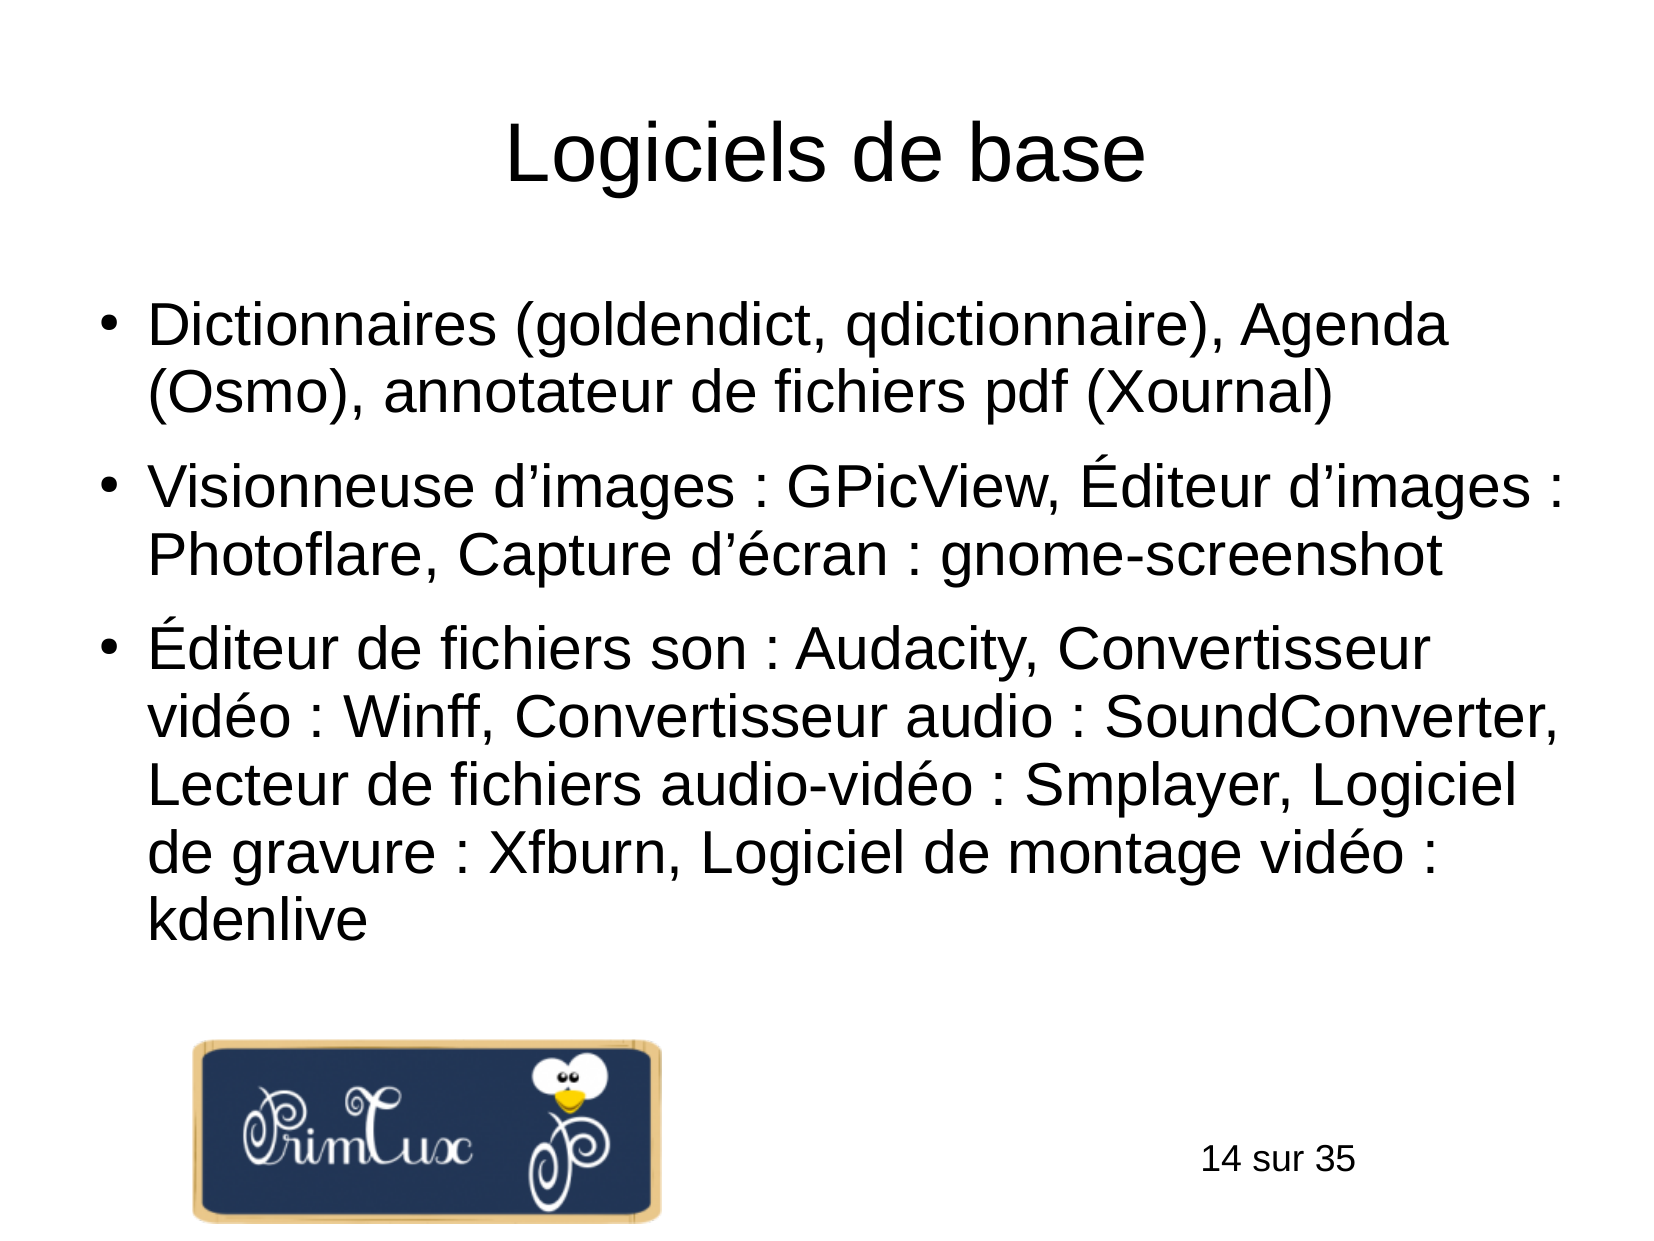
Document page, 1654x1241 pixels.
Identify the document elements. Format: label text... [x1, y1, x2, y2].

picture [192, 1039, 662, 1224]
title Logiciels de base [82, 49, 1571, 257]
list Dictionnaires (goldendict, qdictionnaire), Agenda (Osmo), annotateur de fichiers pdf (Xournal) Visionneuse d’images : GPicView, Éditeur d’images : Photoflare, Capture d’écran : gnome-screenshot Éditeur de fichiers son : Audacity, Convertisseur vidéo : Winff, Convertisseur audio : SoundConverter, Lecteur de fichiers audio-vidéo : Smplayer, Logiciel de gravure : Xfburn, Logiciel de montage vidéo : kdenlive [82, 290, 1571, 1010]
